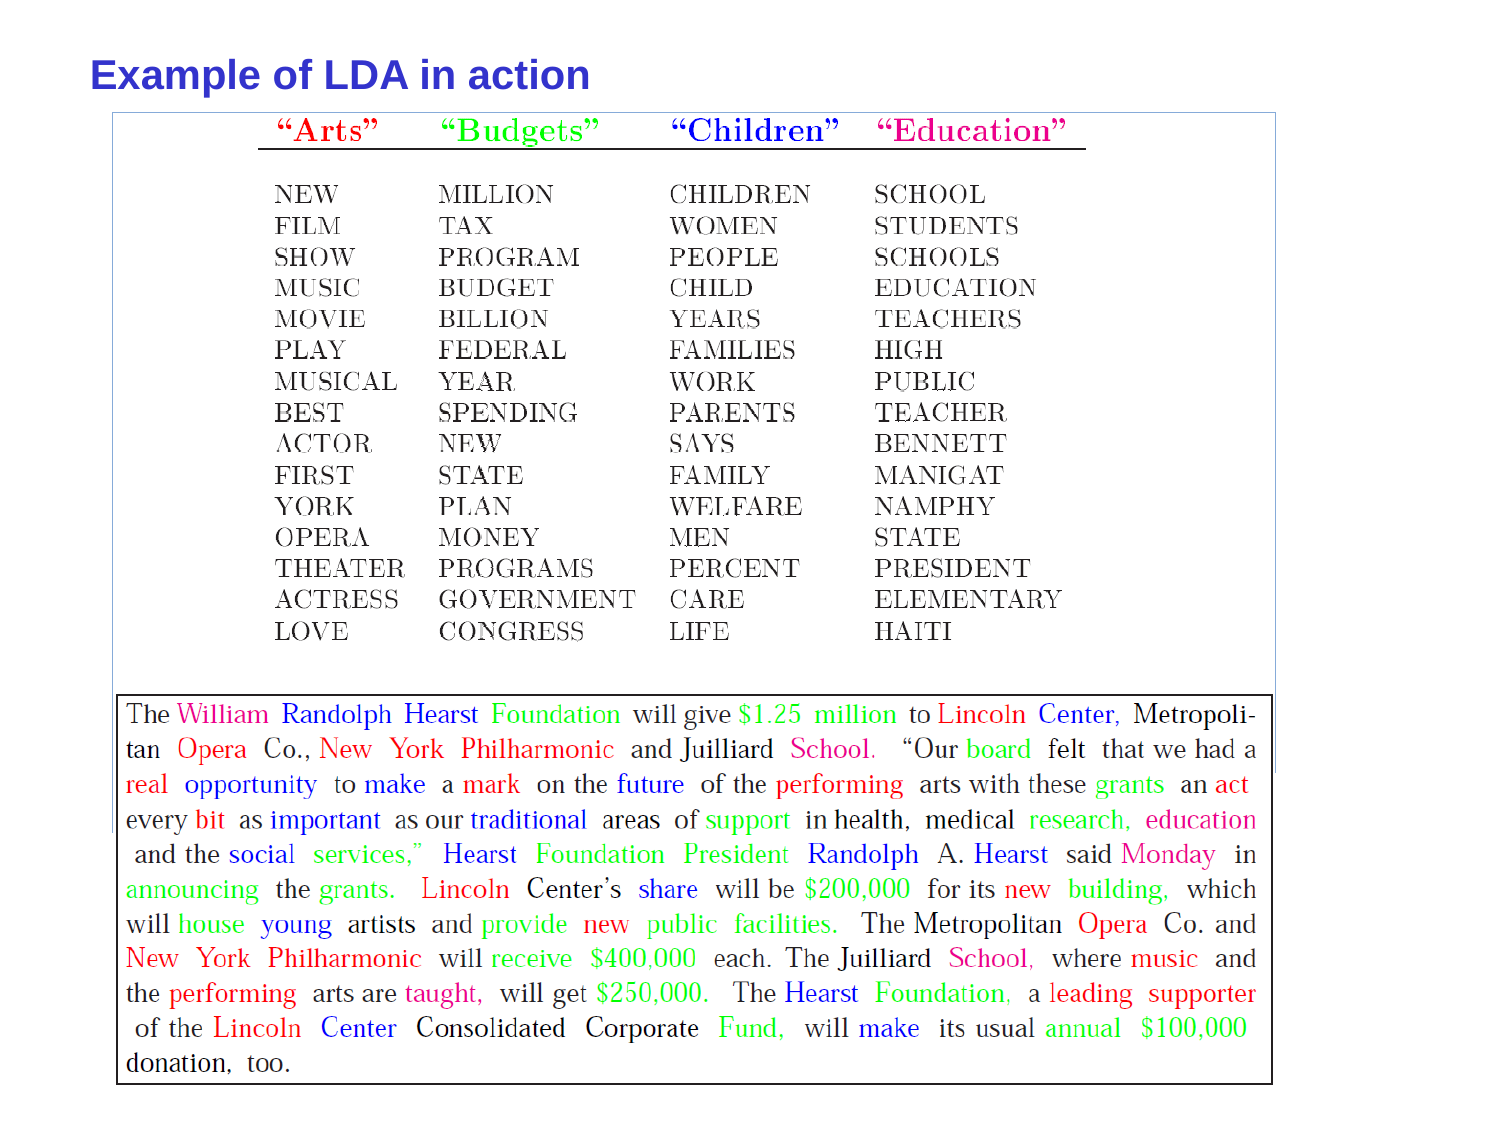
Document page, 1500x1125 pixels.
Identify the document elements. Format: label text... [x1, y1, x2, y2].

title Example of LDA in action [75, 37, 1426, 113]
picture [112, 112, 1277, 1088]
